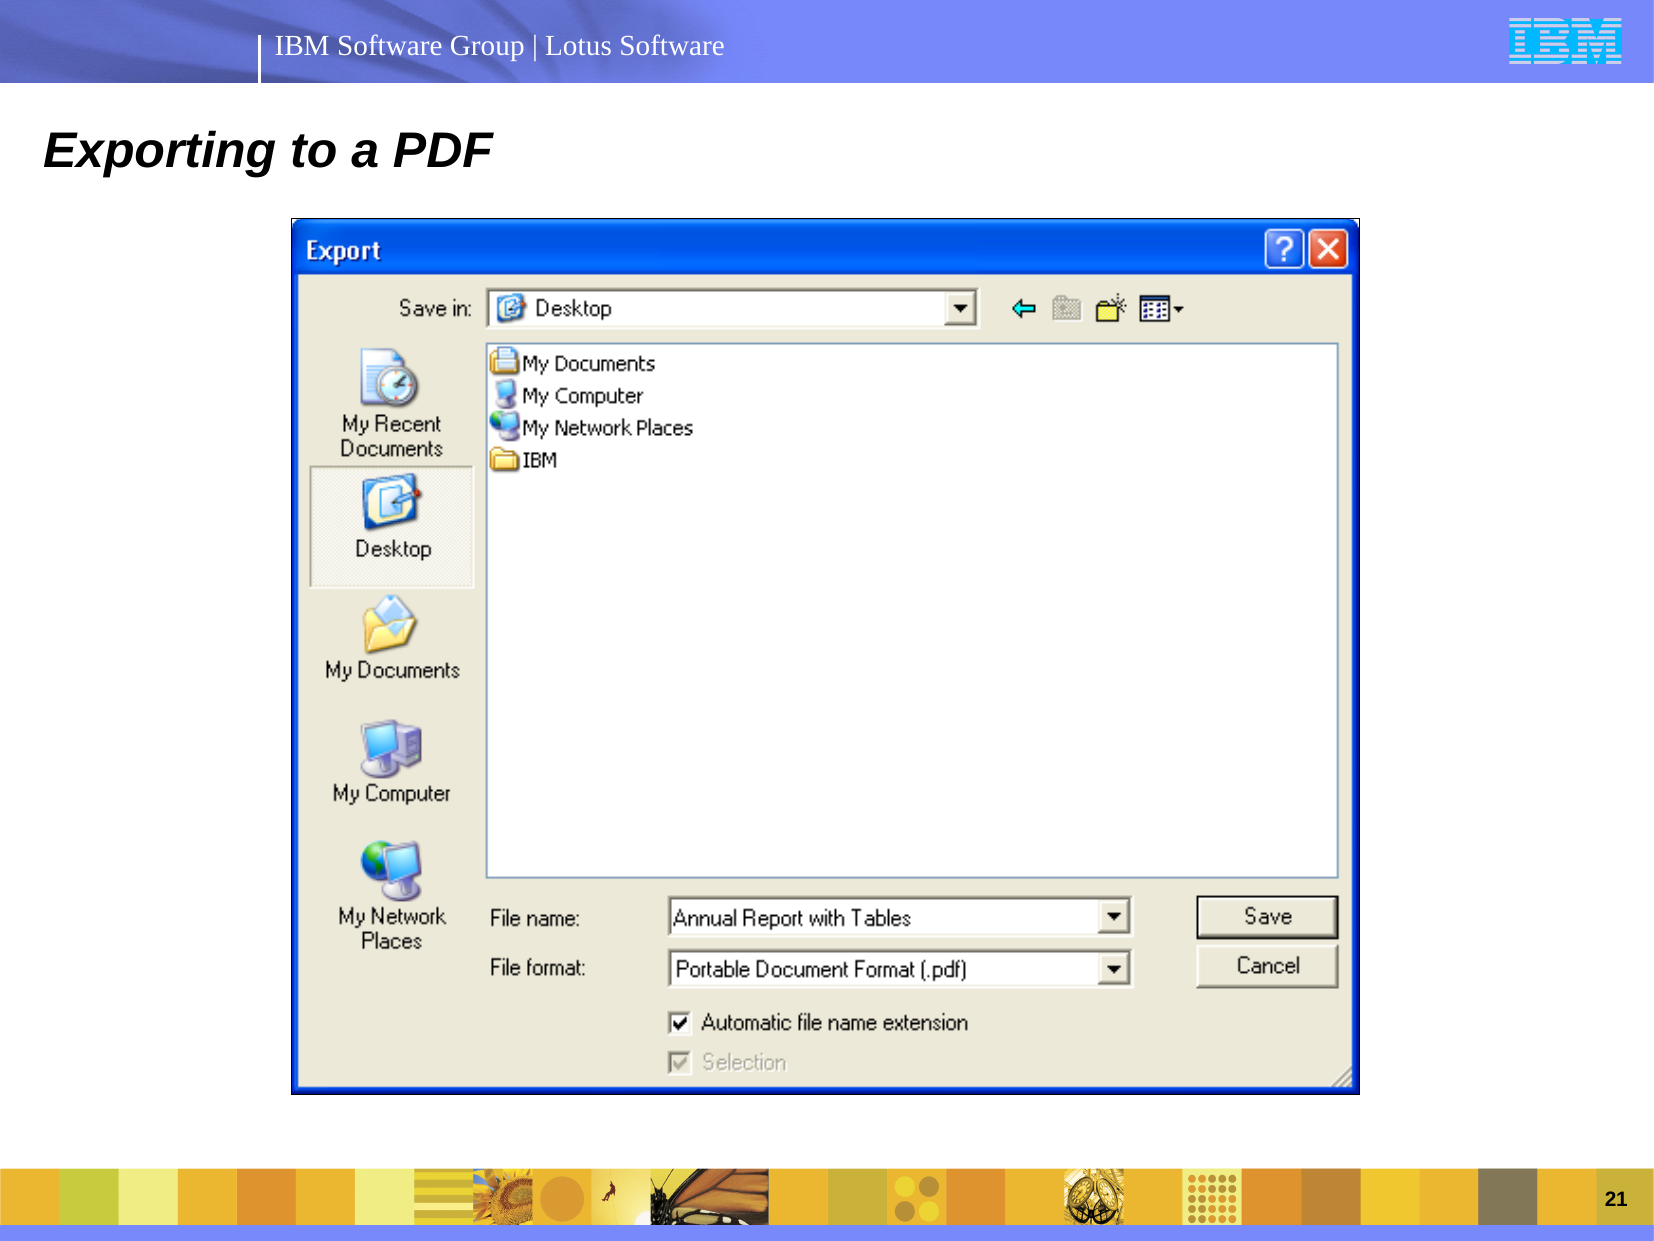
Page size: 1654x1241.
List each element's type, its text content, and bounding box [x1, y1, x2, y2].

title Exporting to a PDF [28, 117, 1520, 223]
picture [291, 218, 1360, 1095]
picture [0, 0, 1654, 83]
picture [0, 1168, 1654, 1225]
